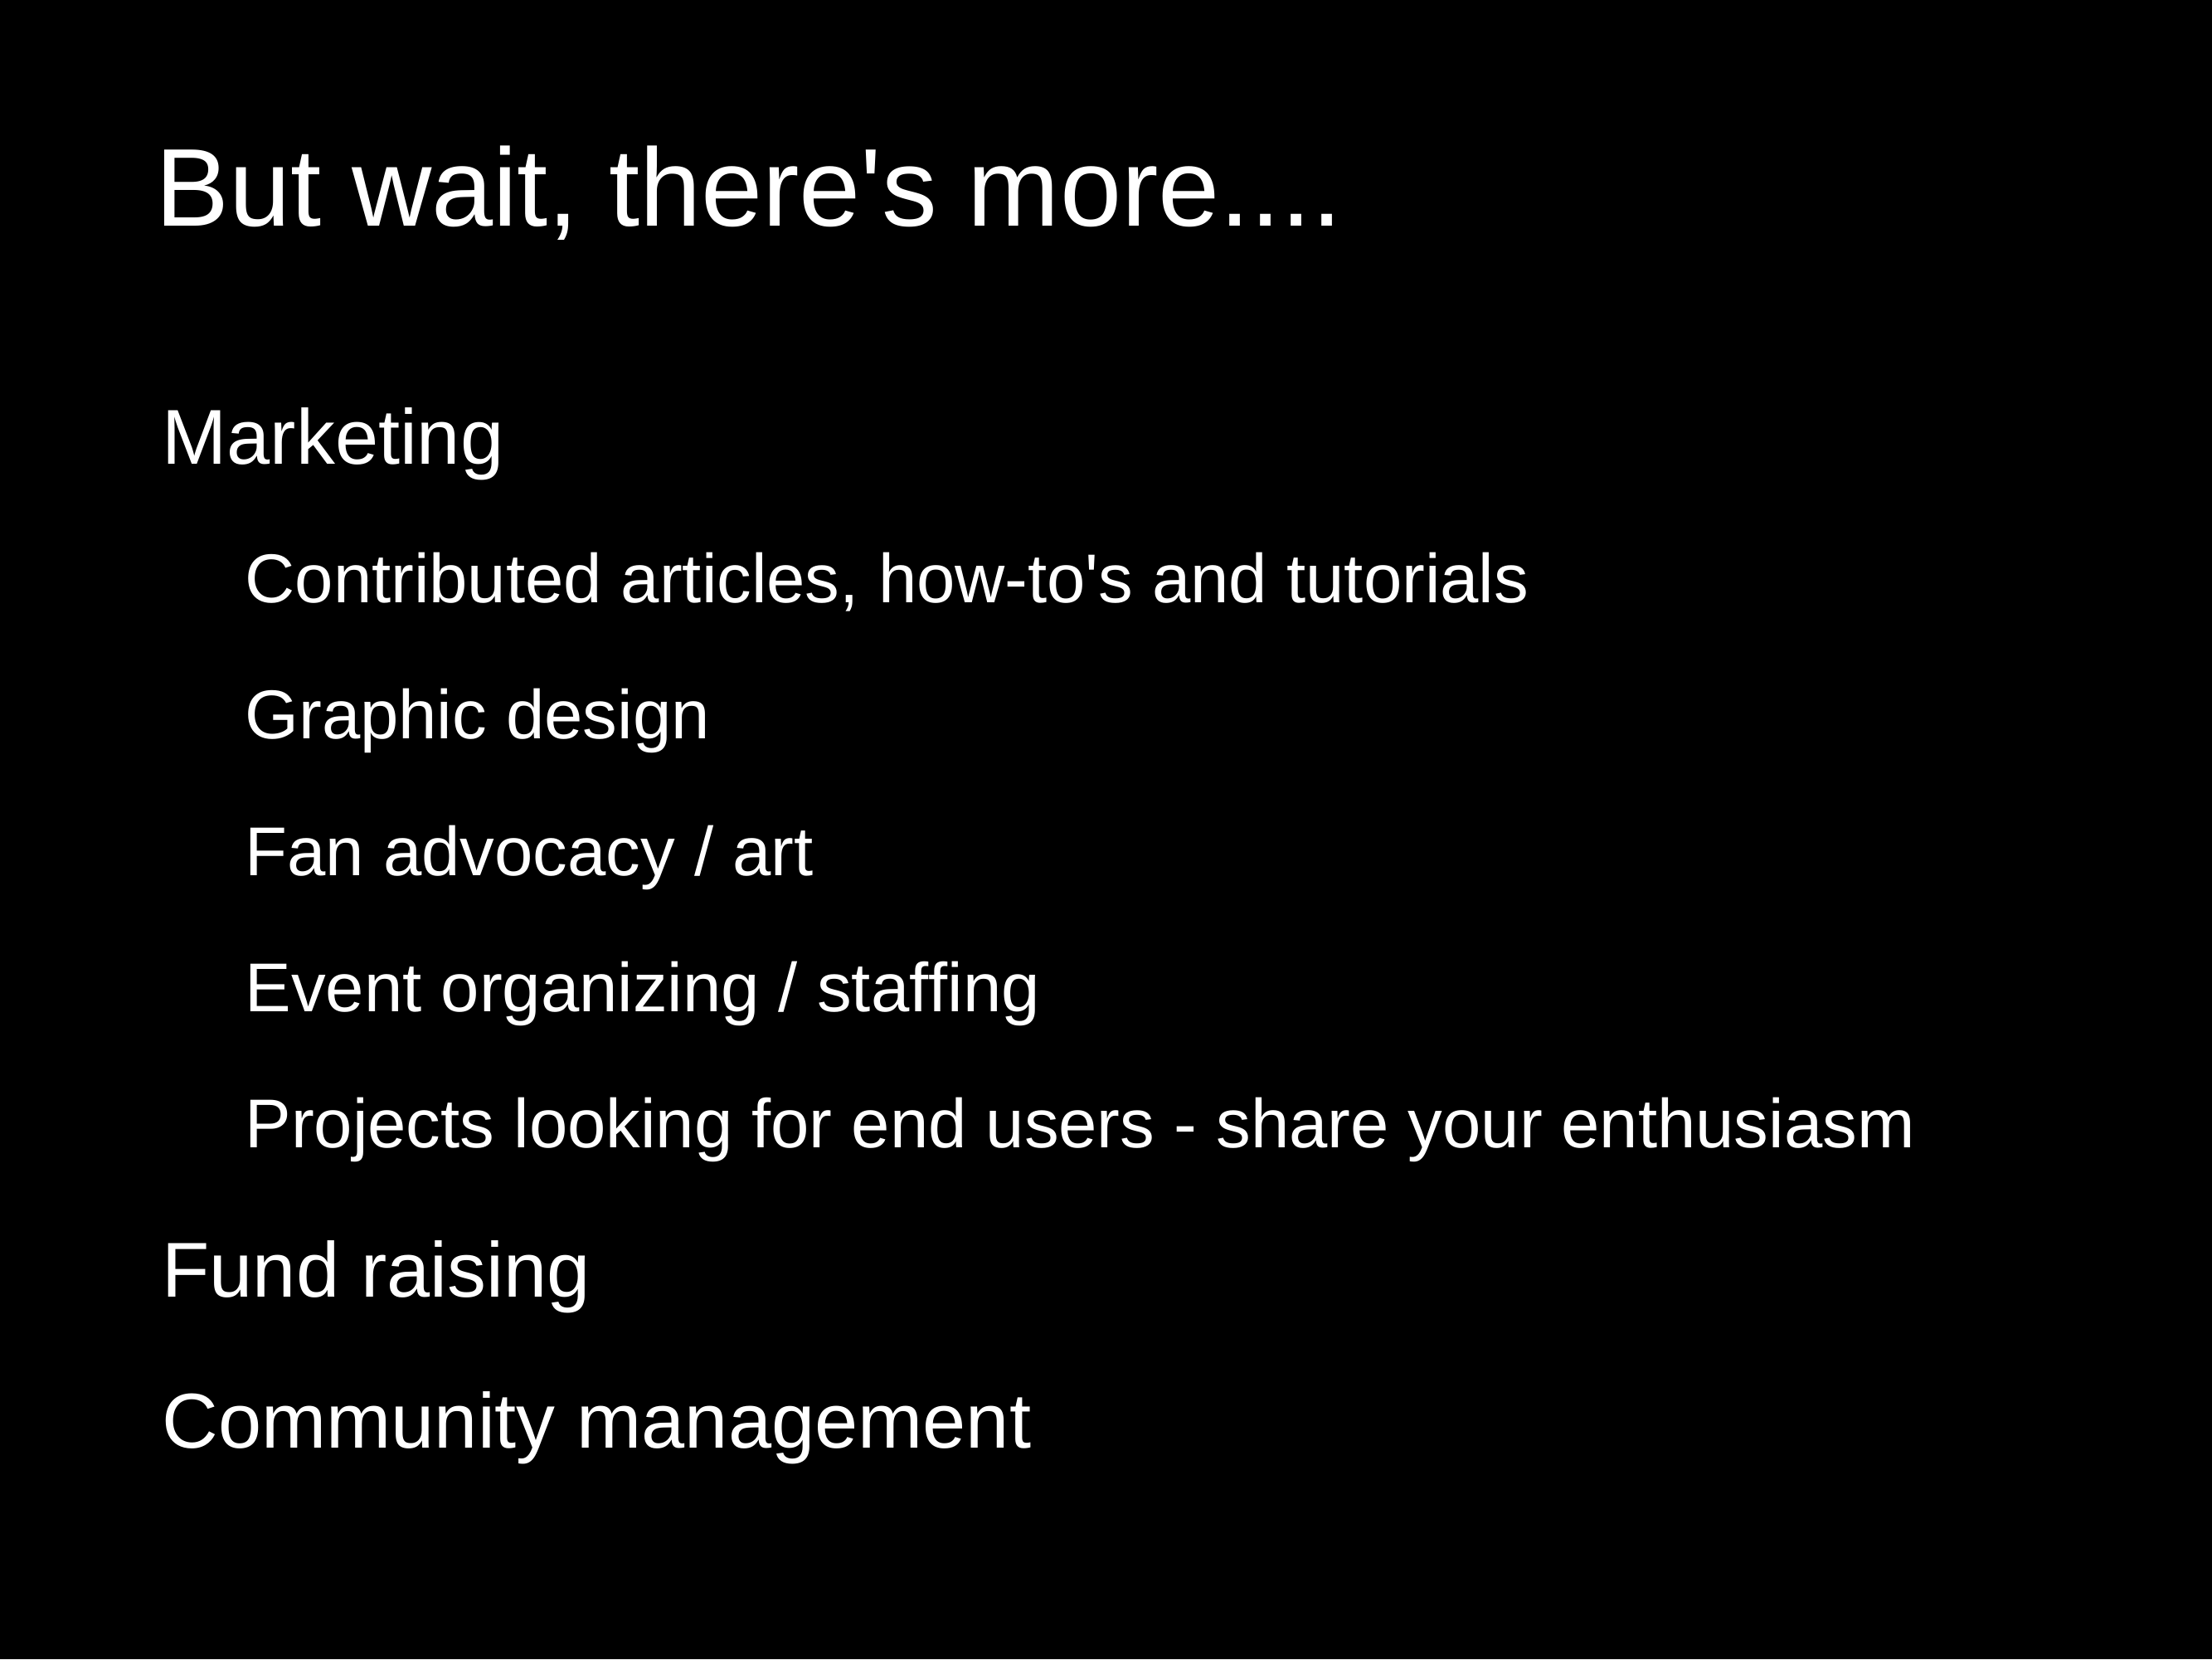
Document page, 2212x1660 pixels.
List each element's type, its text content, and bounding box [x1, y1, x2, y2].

list Marketing Contributed articles, how-to's and tutorials Graphic design Fan advocacy / art Event organizing / staffing Projects looking for end users - share your enthusiasm Fund raising Community management [152, 350, 2059, 1495]
title But wait, there's more.... [155, 86, 2063, 312]
